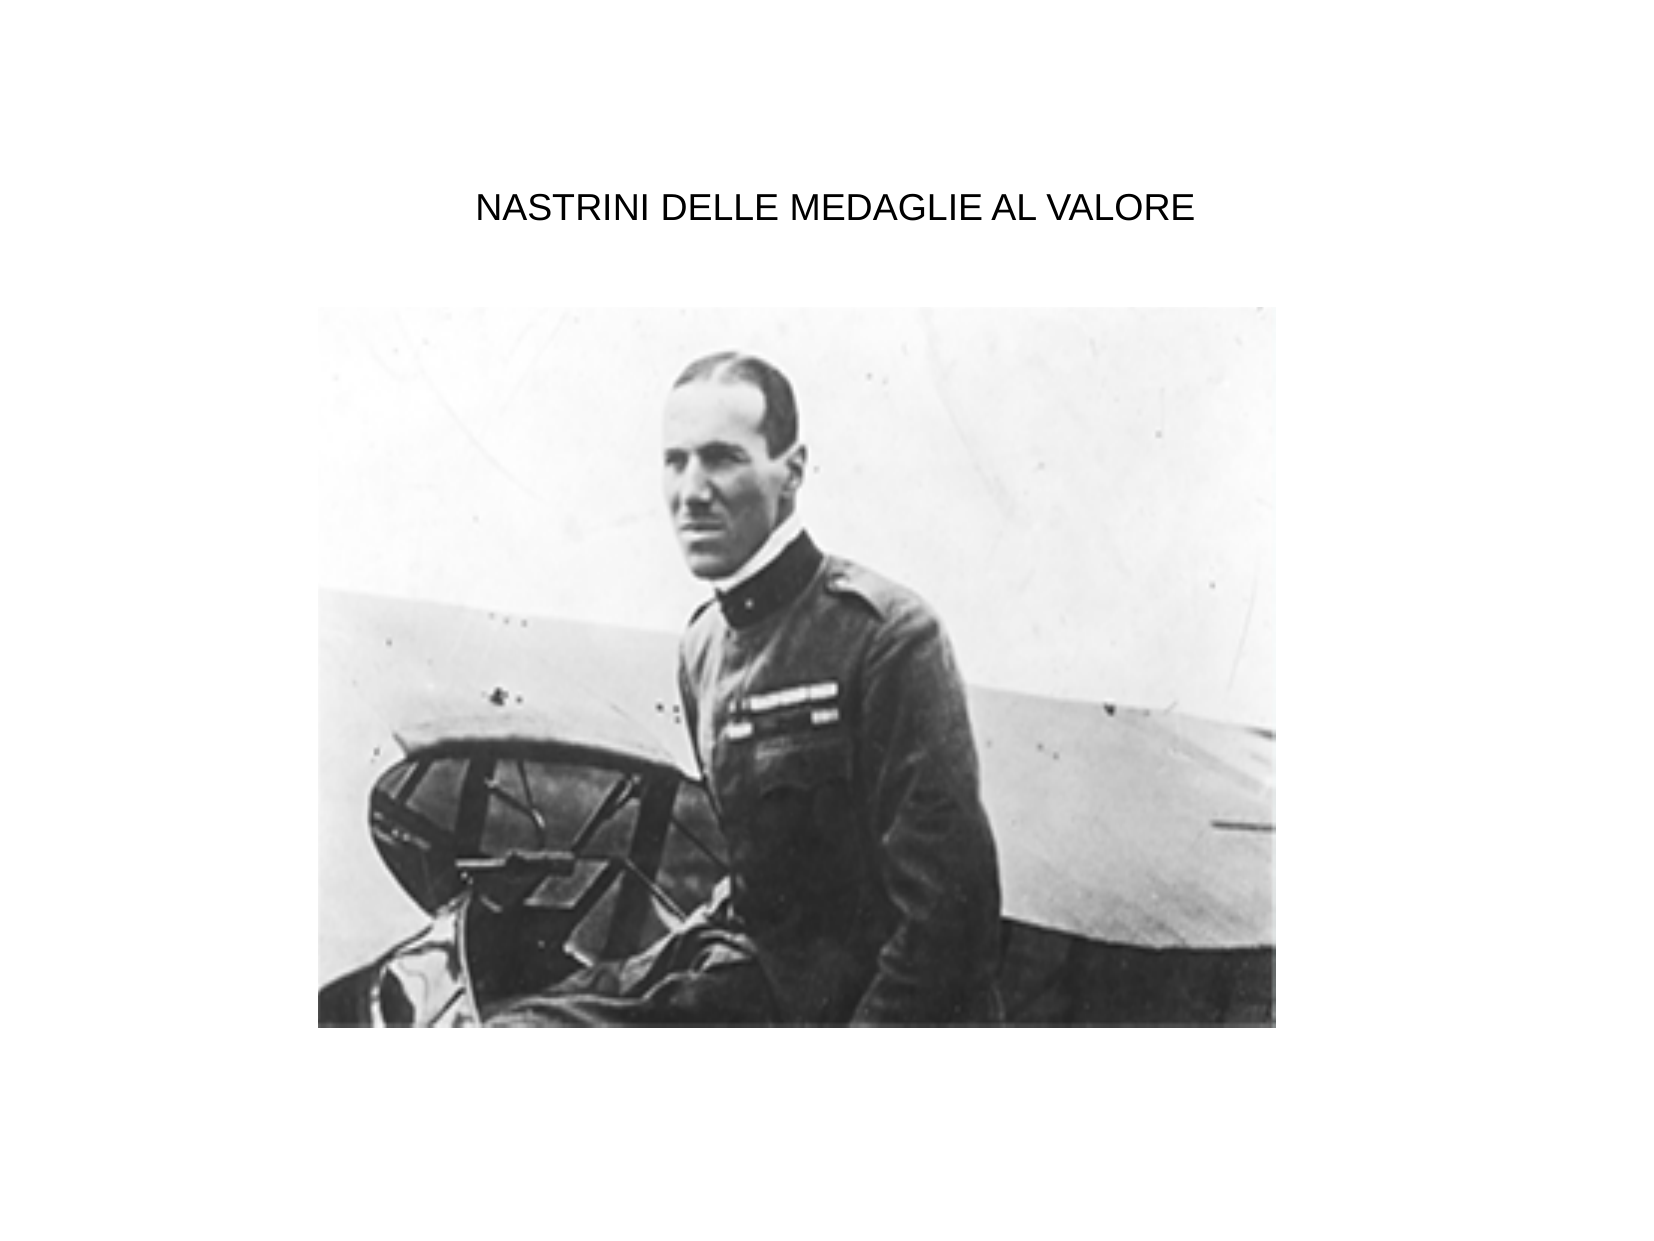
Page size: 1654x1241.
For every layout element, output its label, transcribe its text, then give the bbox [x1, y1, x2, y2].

picture [318, 307, 1276, 1028]
text_box NASTRINI DELLE MEDAGLIE AL VALORE [460, 179, 1212, 237]
